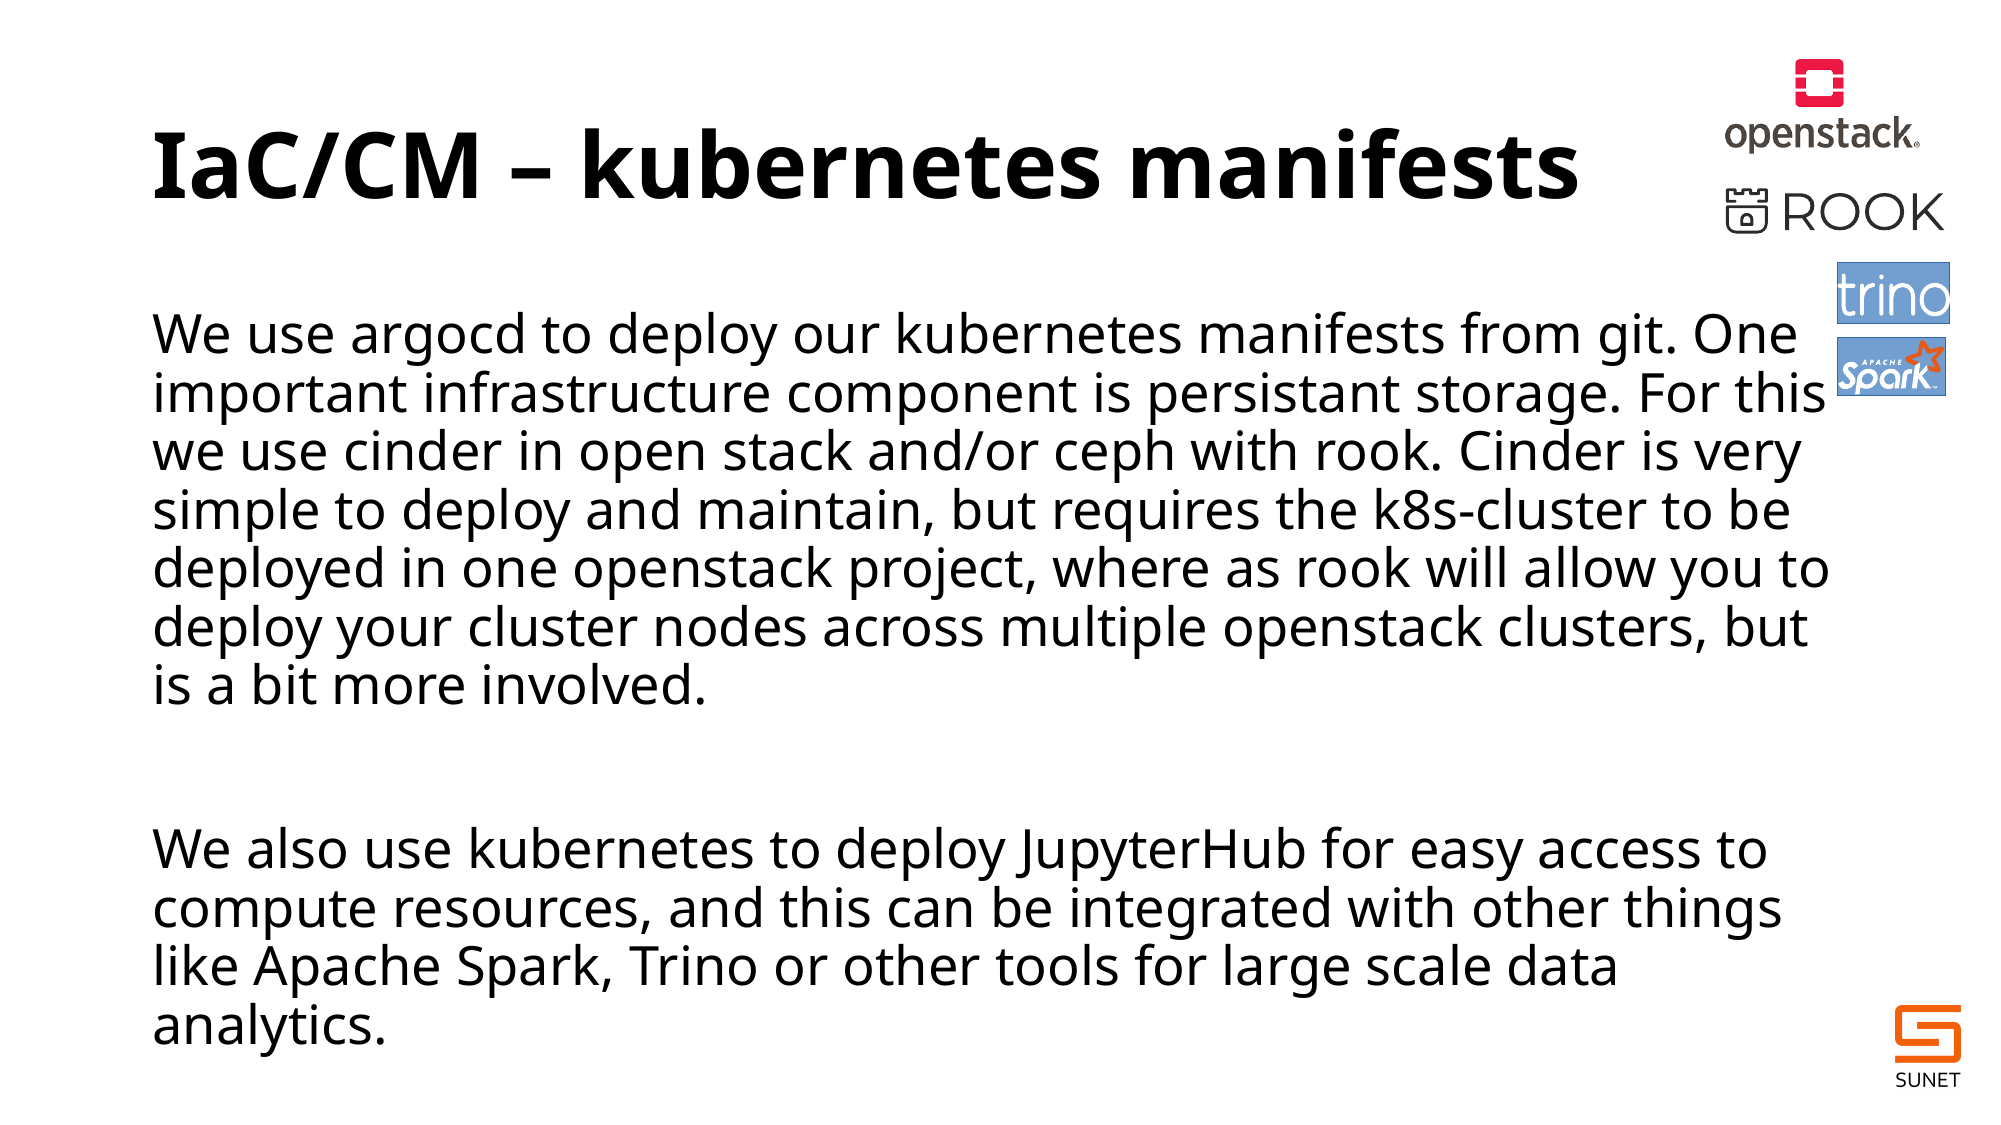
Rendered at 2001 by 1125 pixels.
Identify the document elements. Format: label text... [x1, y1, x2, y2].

picture [1837, 273, 1951, 317]
picture [1725, 187, 1946, 235]
picture [1837, 337, 1946, 396]
list We use argocd to deploy our kubernetes manifests from git. One important infrastructure component is persistant storage. For this we use cinder in open stack and/or ceph with rook. Cinder is very simple to deploy and maintain, but requires the k8s-cluster to be deployed in one openstack project, where as rook will allow you to deploy your cluster nodes across multiple openstack clusters, but is a bit more involved. We also use kubernetes to deploy JupyterHub for easy access to compute resources, and this can be integrated with other things like Apache Spark, Trino or other tools for large scale data analytics. [137, 299, 1863, 949]
title IaC/CM – kubernetes manifests [137, 59, 1863, 278]
picture [1895, 1005, 1961, 1092]
text_box [1837, 317, 1950, 324]
picture [1725, 59, 1920, 154]
text_box [1837, 262, 1950, 273]
